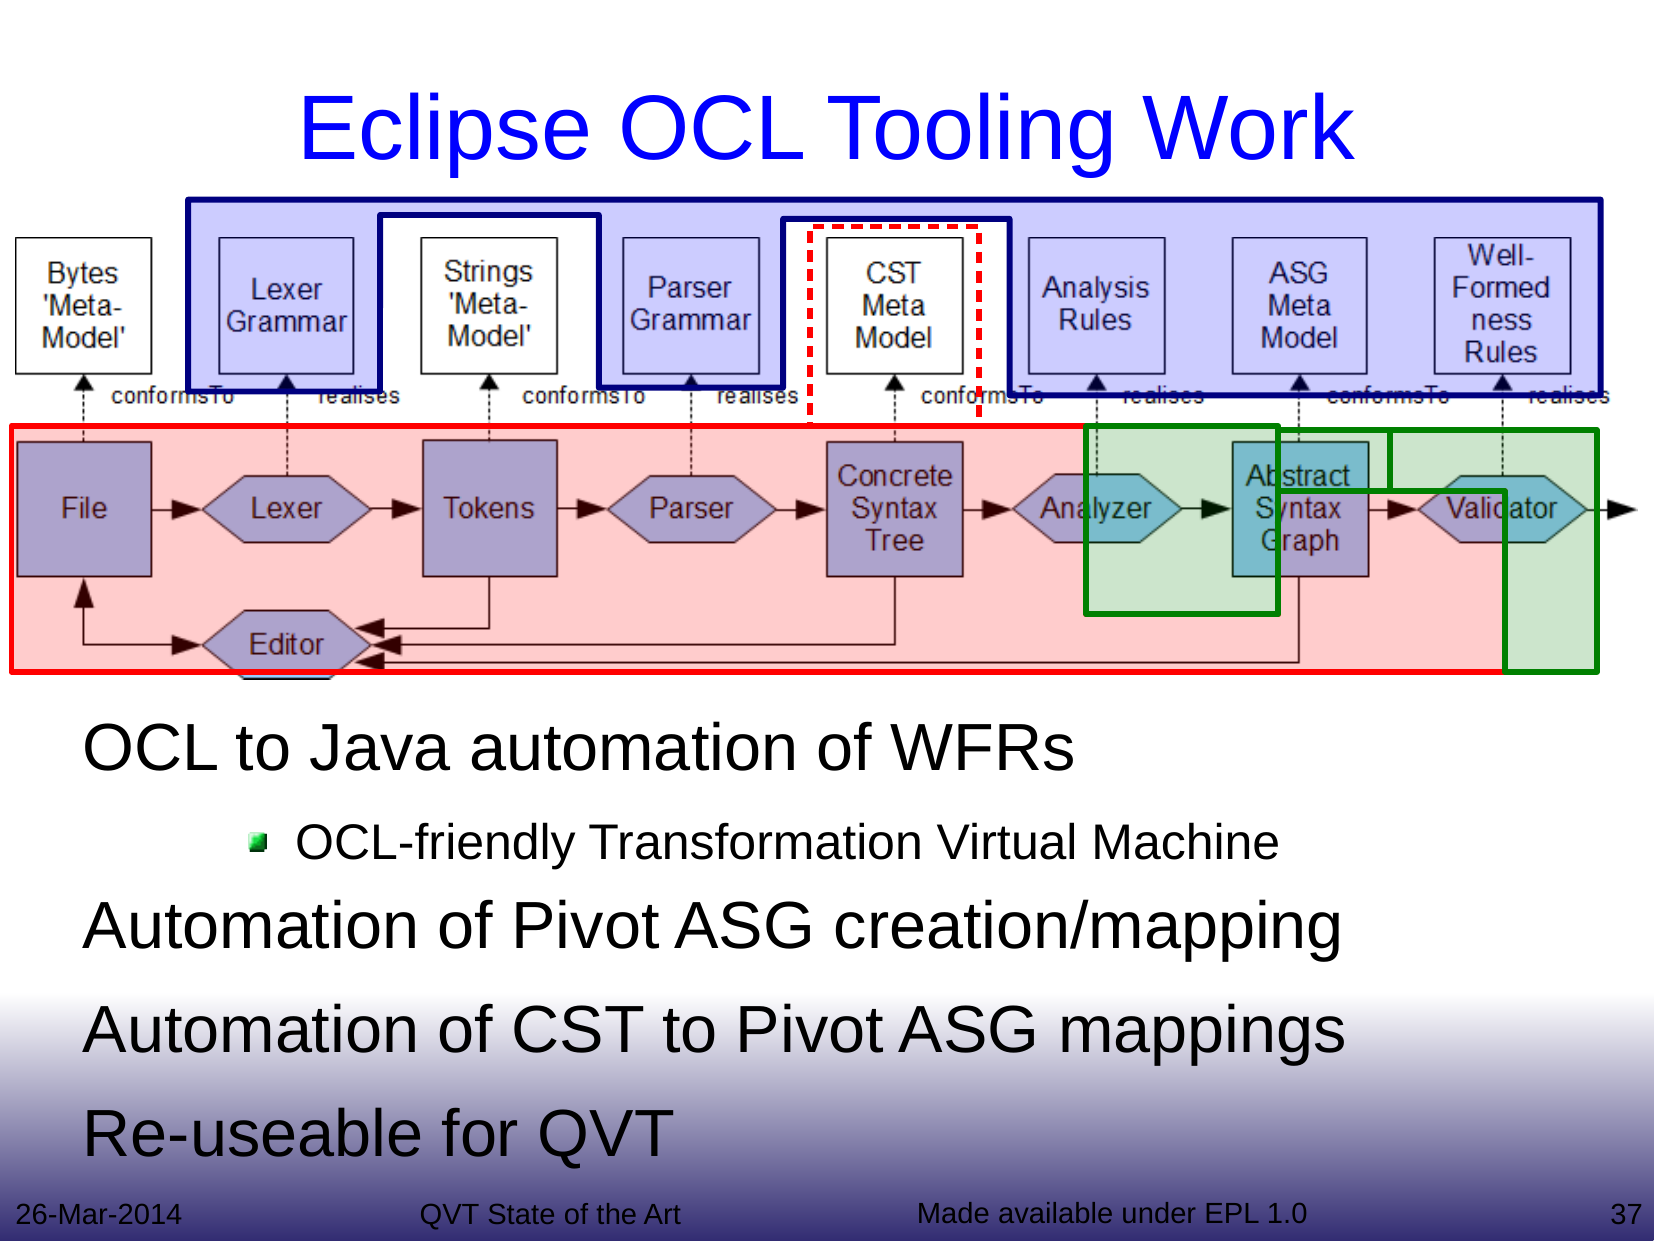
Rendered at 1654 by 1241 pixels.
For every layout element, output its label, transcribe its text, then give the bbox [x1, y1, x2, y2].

text_box [11, 226, 1597, 672]
text_box [188, 199, 1601, 396]
title Eclipse OCL Tooling Work [82, 56, 1571, 200]
picture [15, 237, 1638, 680]
picture [15, 237, 809, 426]
list OCL to Java automation of WFRs OCL-friendly Transformation Virtual Machine Automation of Pivot ASG creation/mapping Automation of CST to Pivot ASG mappings Re-useable for QVT [82, 710, 1571, 1179]
